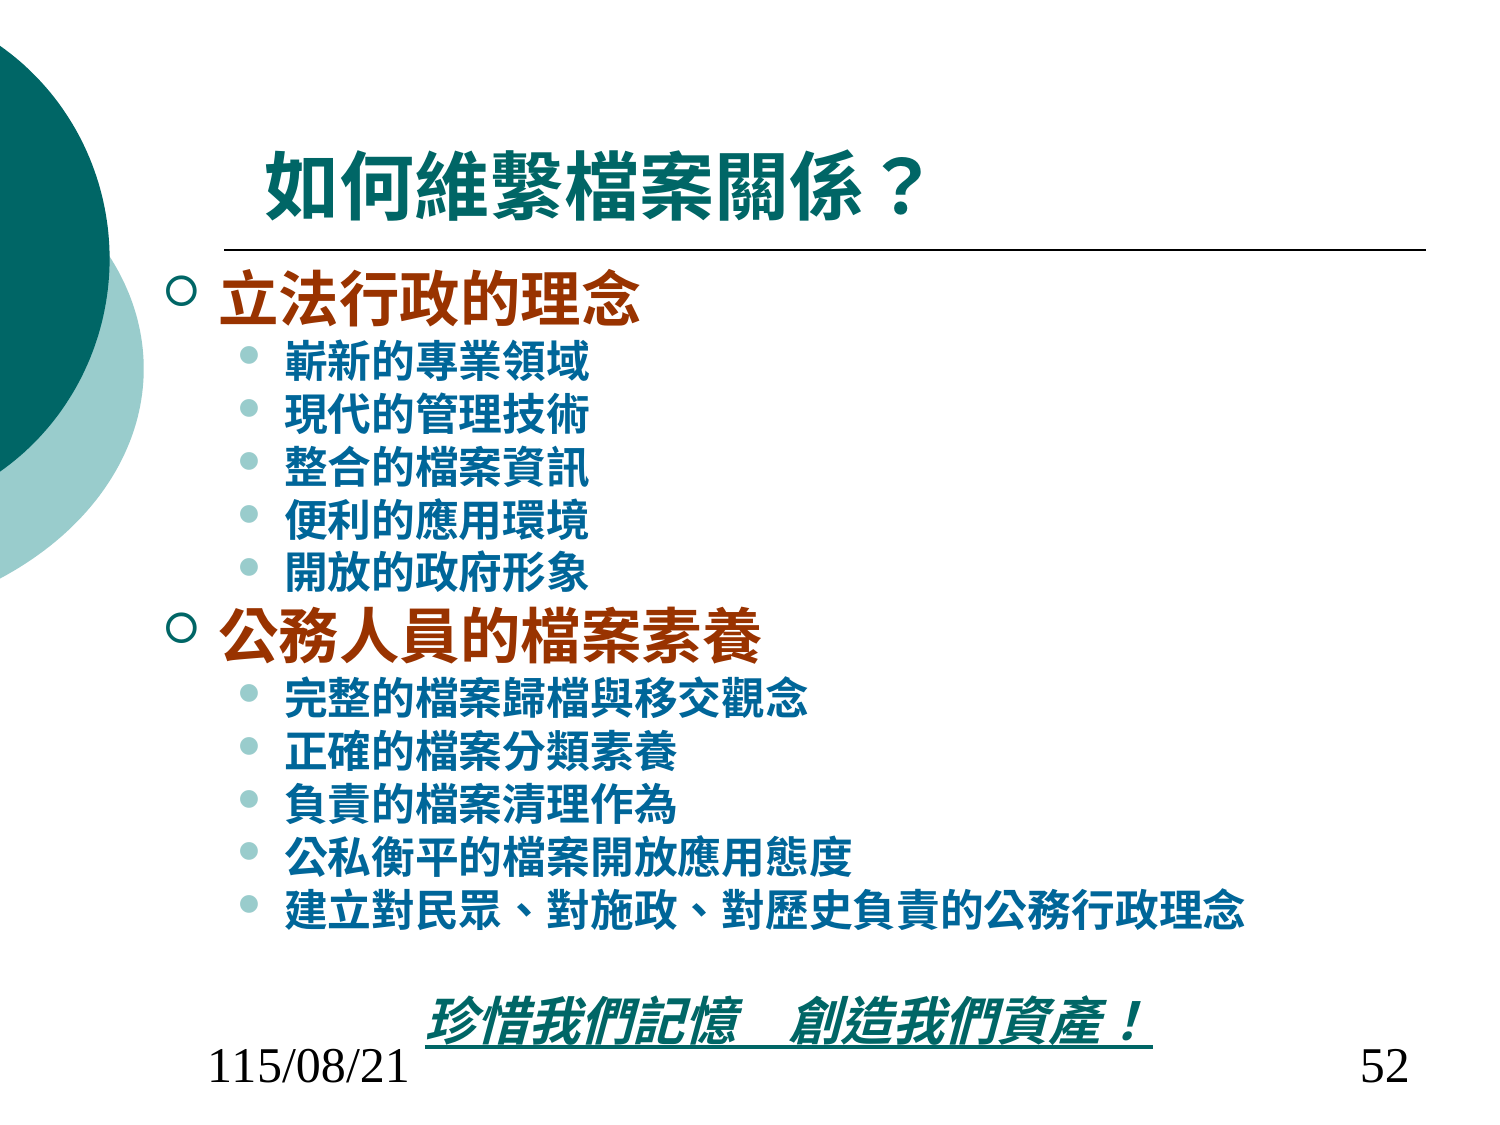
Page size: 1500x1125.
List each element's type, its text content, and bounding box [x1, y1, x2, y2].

list 立法行政的理念 嶄新的專業領域 現代的管理技術 整合的檔案資訊 便利的應用環境 開放的政府形象 公務人員的檔案素養 完整的檔案歸檔與移交觀念 正確的檔案分類素養 負責的檔案清理作為 公私衡平的檔案開放應用態度 建立對民眾、對施政、對歷史負責的公務行政理念 珍惜我們記憶 創造我們資產！ [147, 267, 1430, 1094]
title 如何維繫檔案關係？ [249, 62, 1300, 238]
